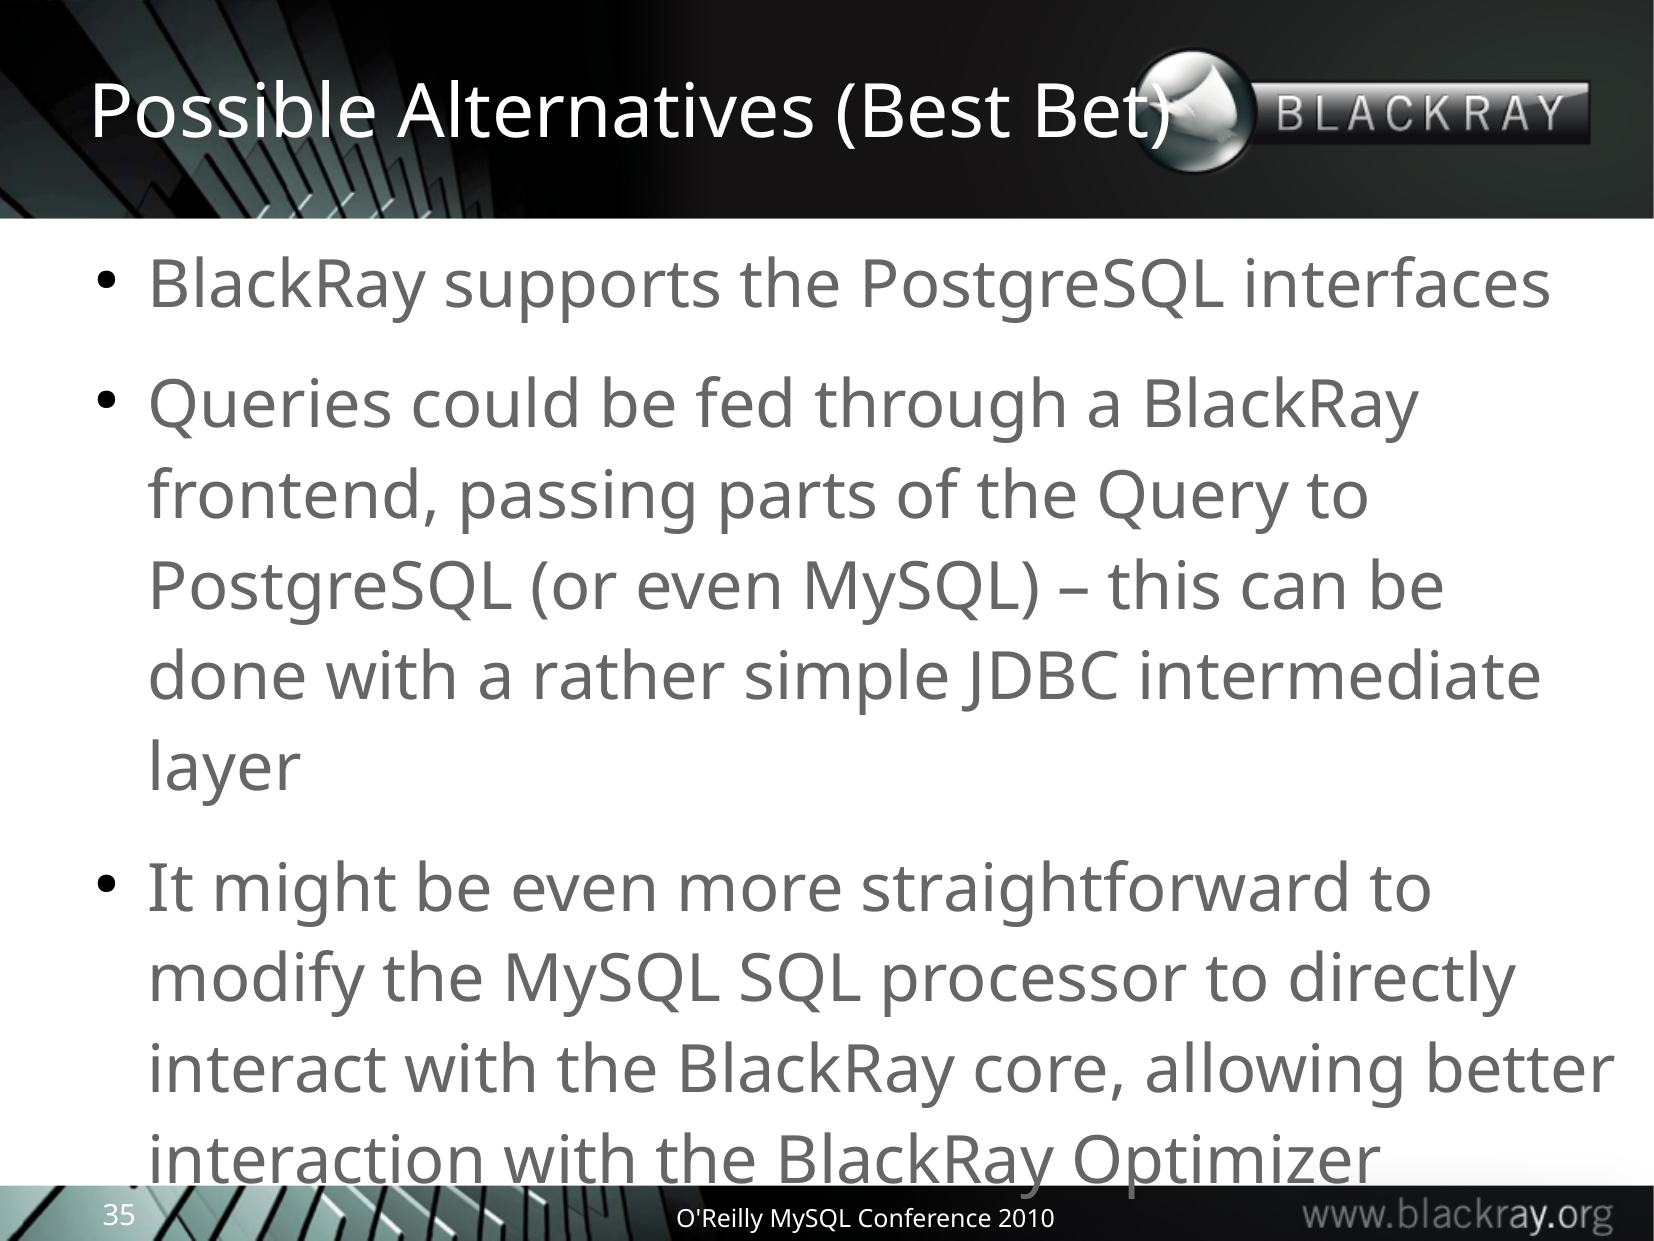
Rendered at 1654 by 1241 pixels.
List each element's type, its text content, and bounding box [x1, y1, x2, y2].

picture [0, 0, 1654, 1241]
title Possible Alternatives (Best Bet) [88, 46, 1577, 170]
list BlackRay supports the PostgreSQL interfaces Queries could be fed through a BlackRay frontend, passing parts of the Query to PostgreSQL (or even MySQL) – this can be done with a rather simple JDBC intermediate layer It might be even more straightforward to modify the MySQL SQL processor to directly interact with the BlackRay core, allowing better interaction with the BlackRay Optimizer [76, 236, 1625, 1137]
